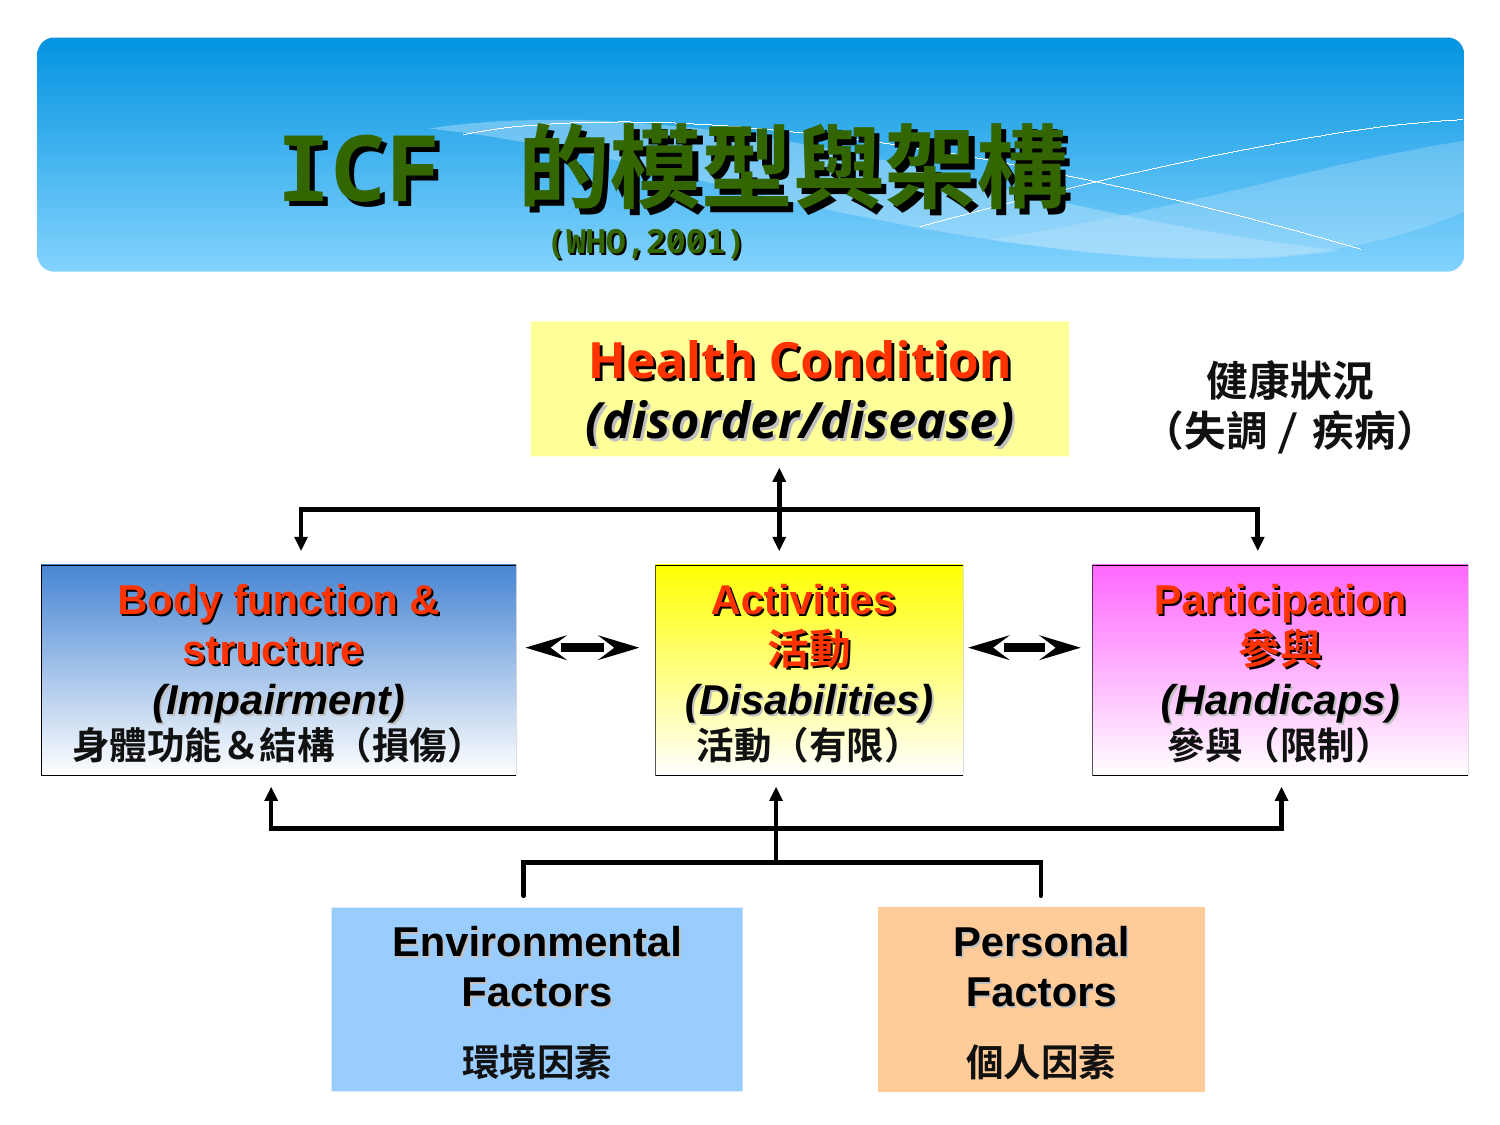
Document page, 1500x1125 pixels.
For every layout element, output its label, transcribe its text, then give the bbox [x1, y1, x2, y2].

text_box ICF 的模型與架構 (WHO,2001) [117, 91, 1176, 279]
text_box Activities 活動 (Disabilities) 活動（有限） [655, 564, 964, 776]
text_box Environmental Factors 環境因素 [331, 907, 743, 1092]
text_box 健康狀況 （失調/疾病） [1119, 328, 1462, 481]
text_box Participation 參與 (Handicaps) 參與（限制） [1092, 564, 1469, 776]
text_box Health Condition (disorder/disease) [530, 321, 1069, 457]
text_box Body function & structure (Impairment) 身體功能＆結構（損傷） [41, 564, 517, 776]
text_box Personal Factors 個人因素 [878, 907, 1204, 1092]
